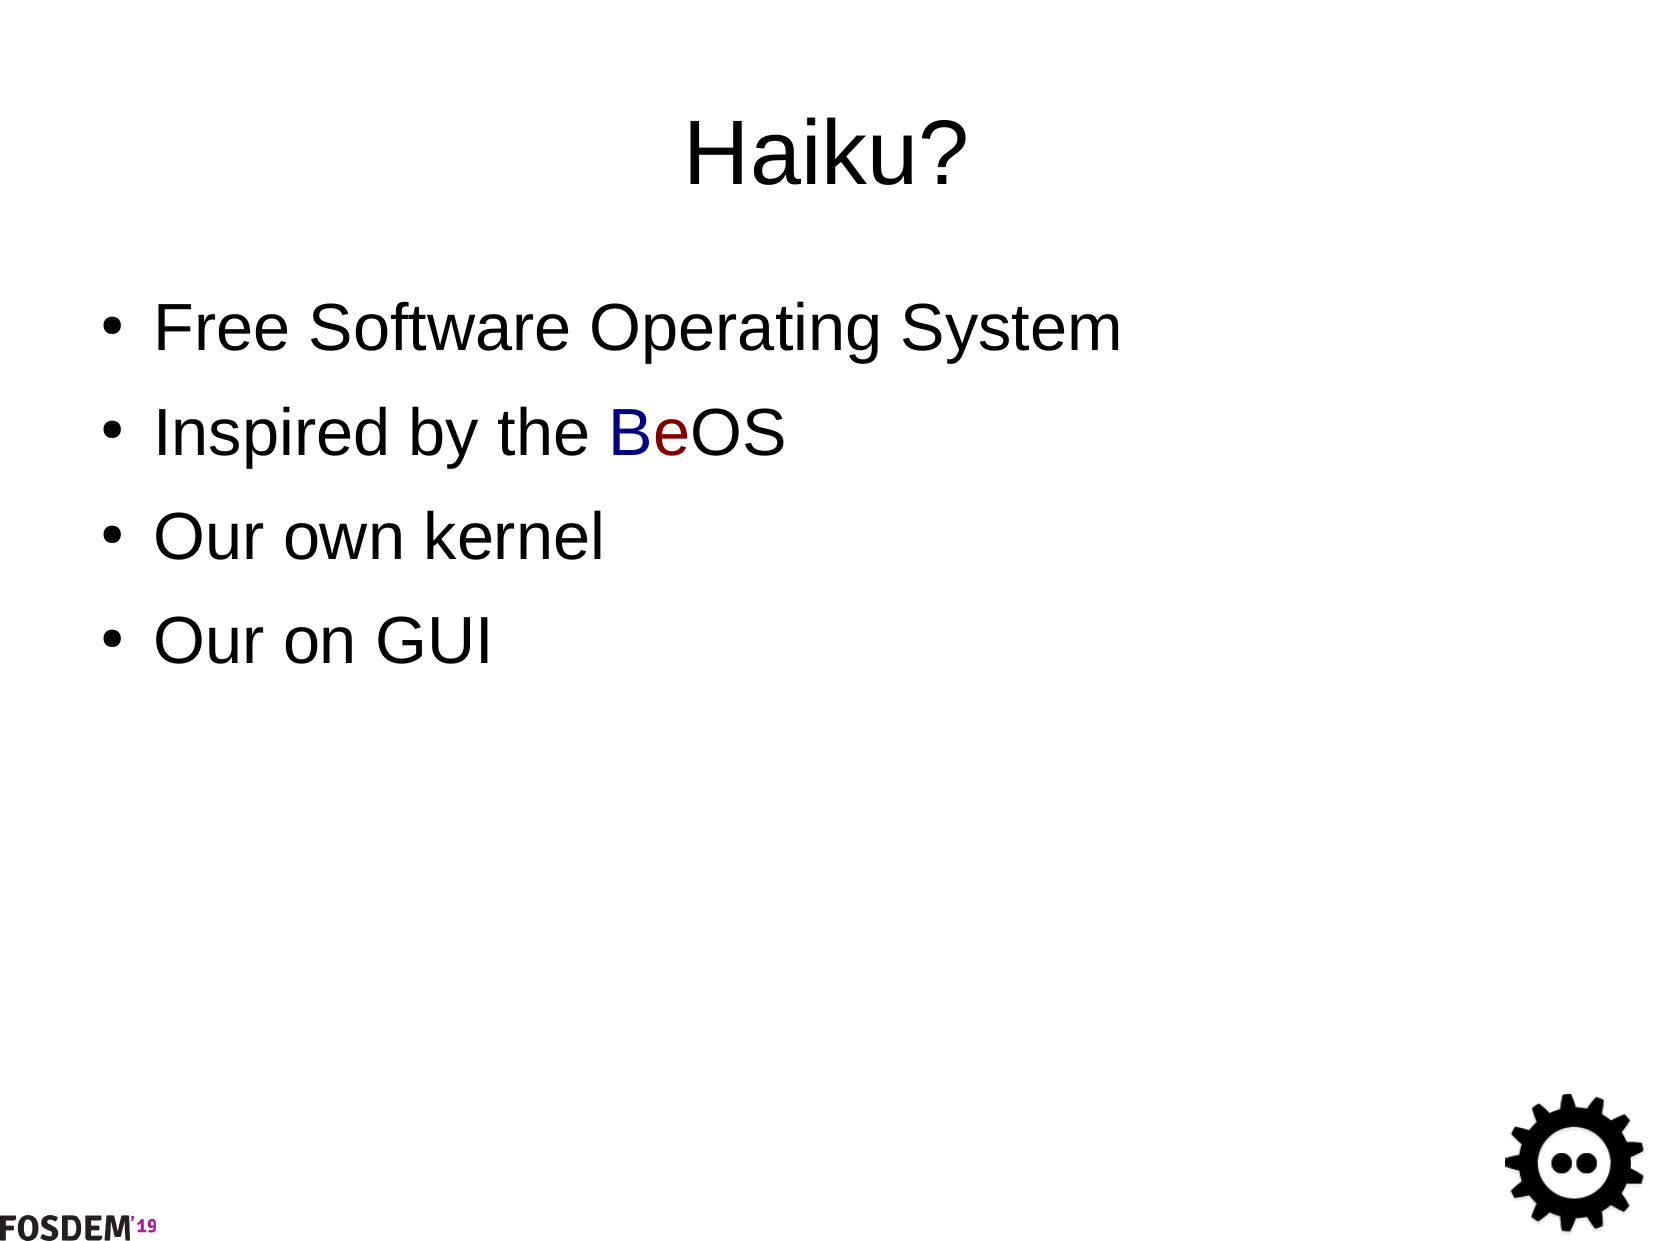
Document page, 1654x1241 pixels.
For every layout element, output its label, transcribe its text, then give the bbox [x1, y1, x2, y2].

title Haiku? [82, 49, 1571, 257]
list Free Software Operating System Inspired by the BeOS Our own kernel Our on GUI [82, 290, 1571, 1010]
picture [1505, 1094, 1648, 1235]
picture [0, 1215, 156, 1241]
